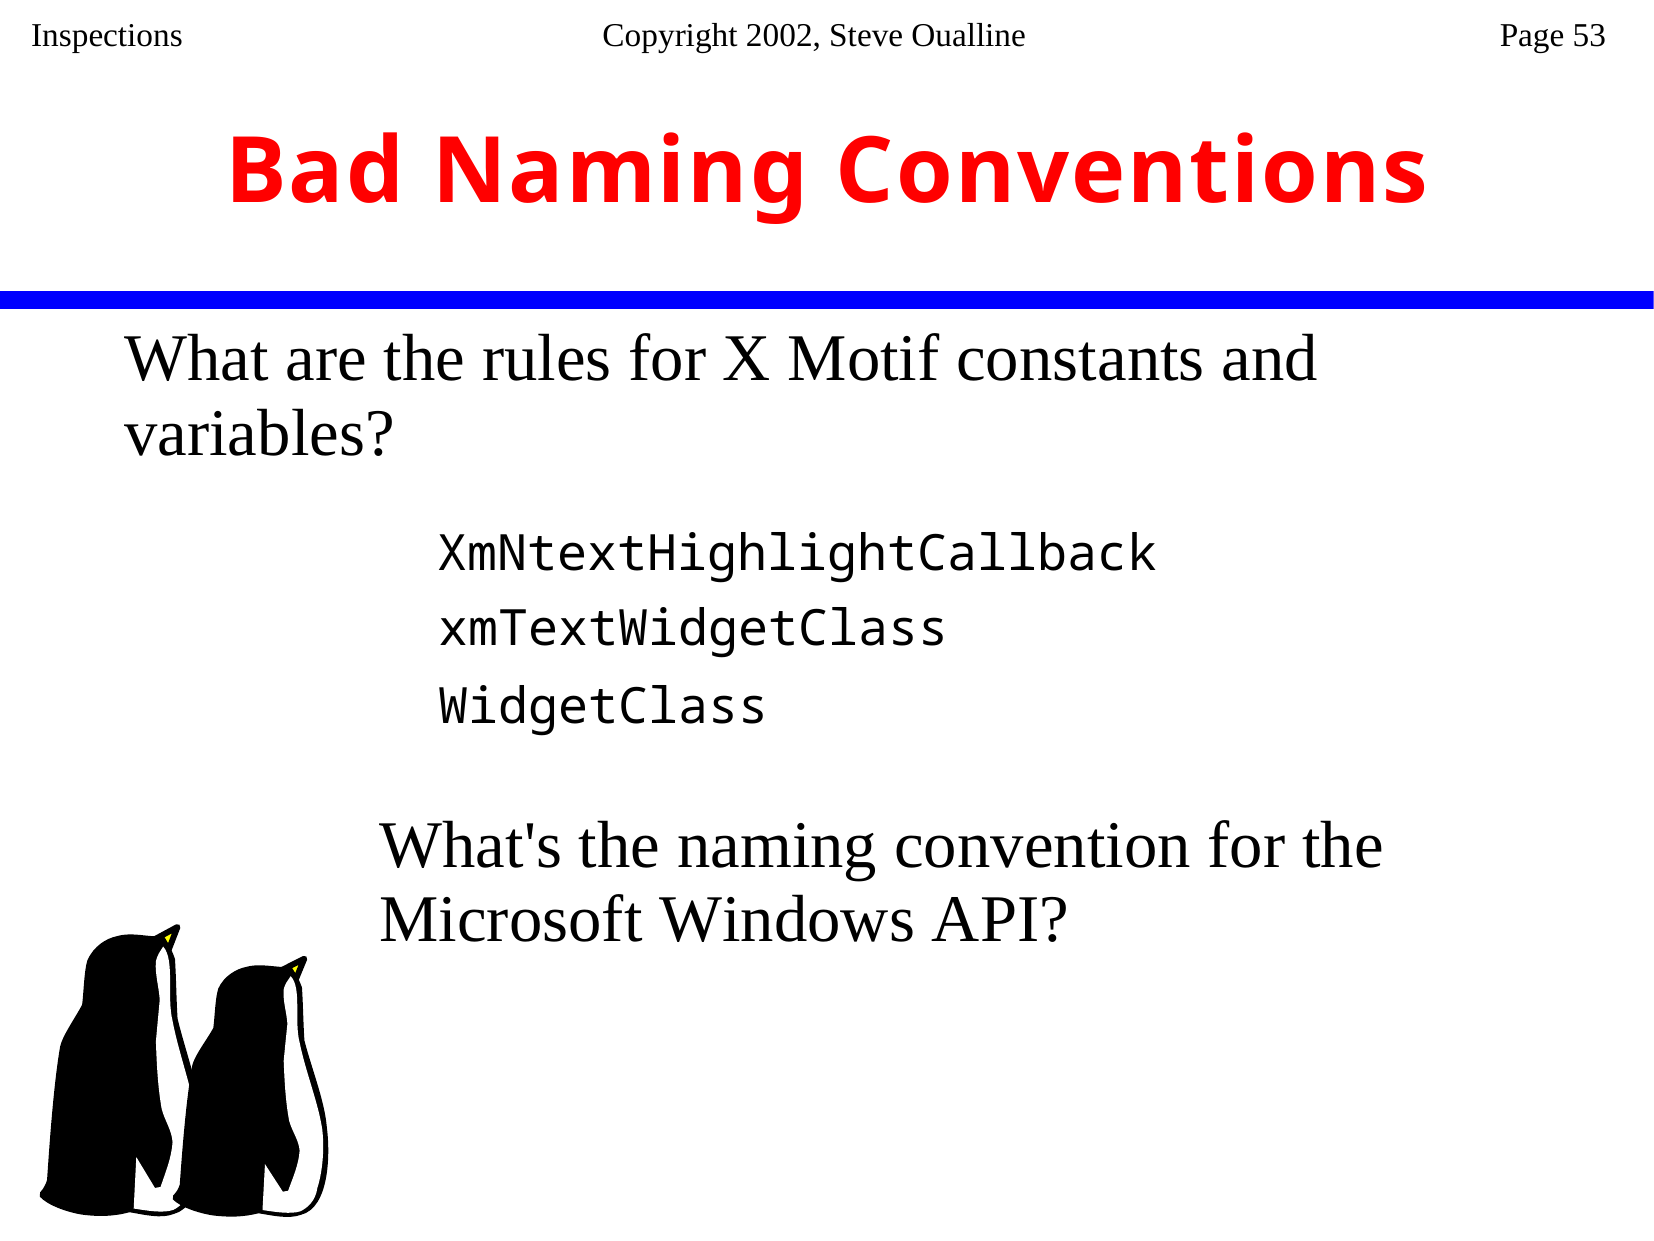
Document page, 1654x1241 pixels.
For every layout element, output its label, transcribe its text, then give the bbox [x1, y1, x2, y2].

title Bad Naming Conventions [121, 66, 1534, 269]
list What are the rules for X Motif constants and variables? [124, 321, 1534, 574]
text_box WidgetClass [438, 669, 1009, 727]
list What's the naming convention for the Microsoft Windows API? [379, 808, 1448, 1060]
text_box xmTextWidgetClass [438, 591, 1153, 649]
text_box XmNtextHighlightCallback [437, 516, 1231, 574]
